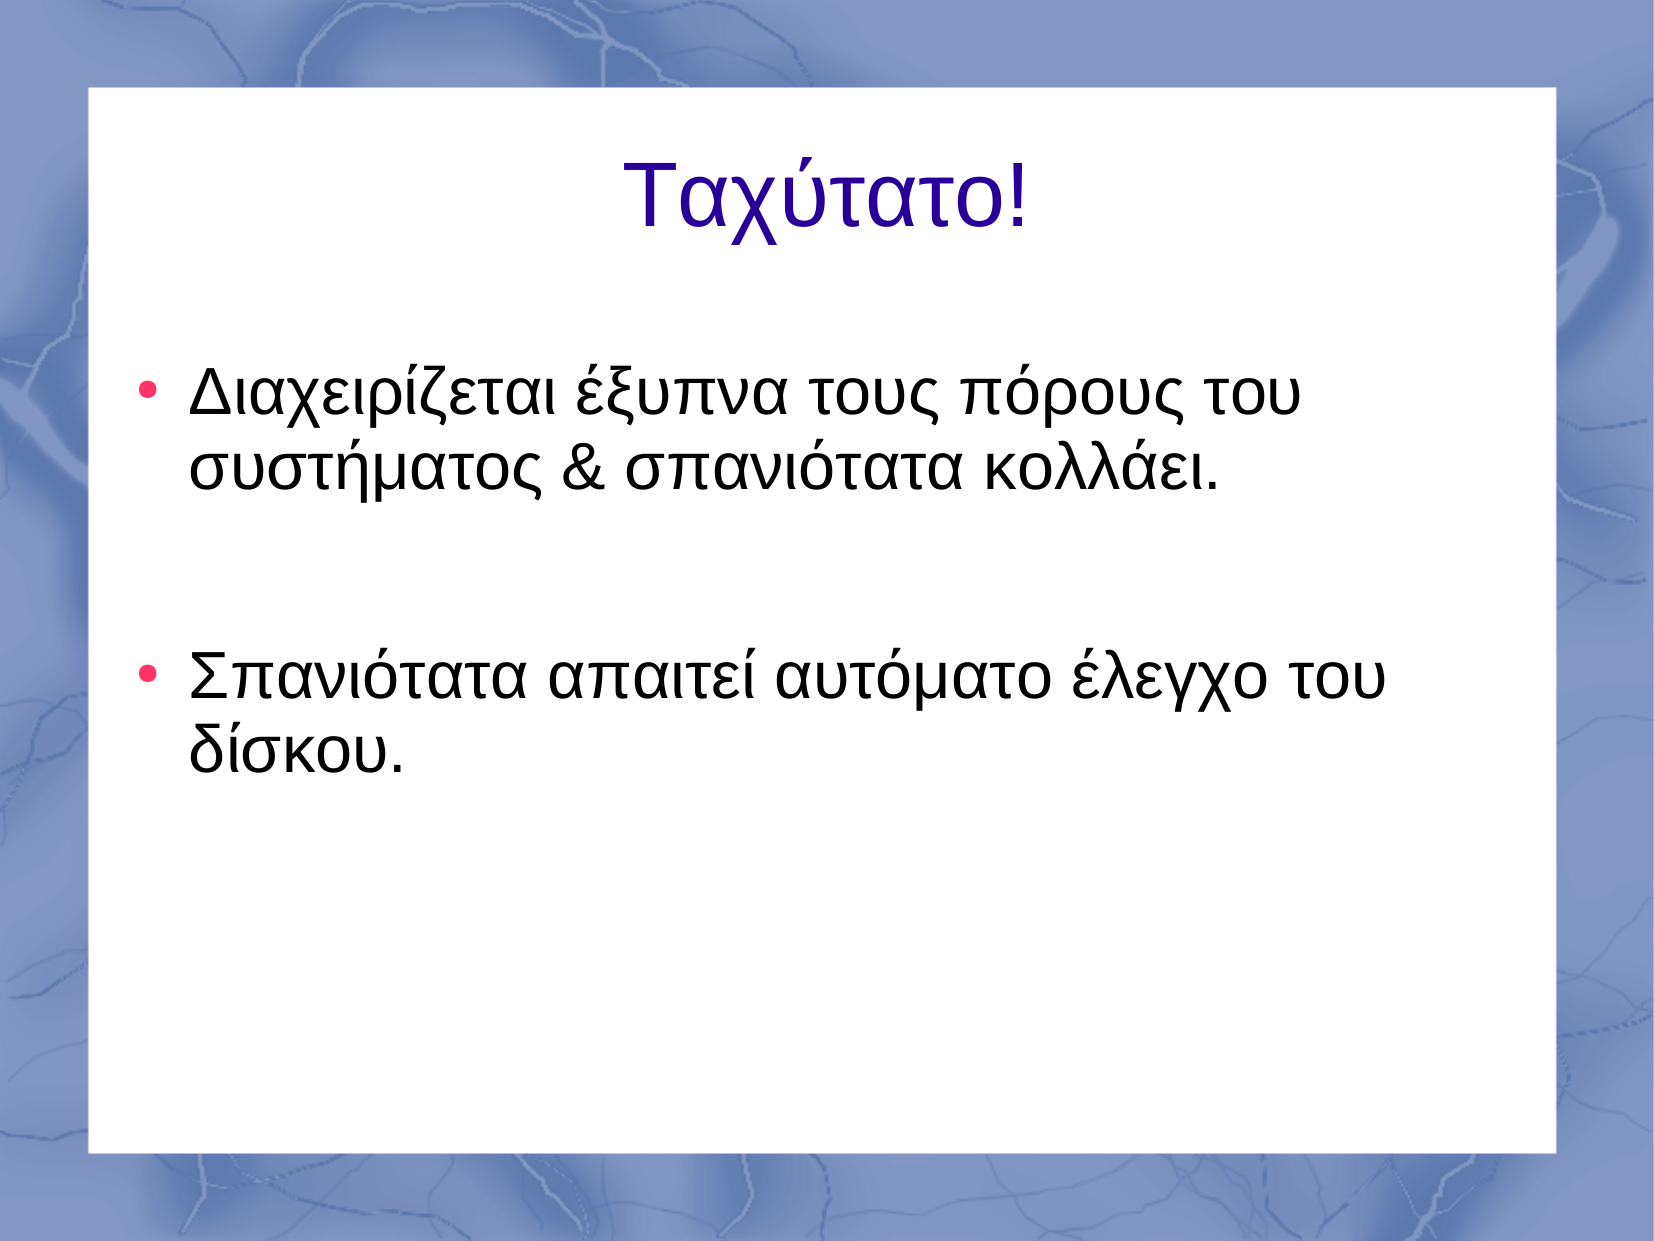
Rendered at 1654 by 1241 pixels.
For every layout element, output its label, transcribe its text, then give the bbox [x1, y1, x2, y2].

picture [0, 0, 1654, 1241]
title Ταχύτατο! [118, 98, 1536, 291]
list Διαχειρίζεται έξυπνα τους πόρους του συστήματος & σπανιότατα κολλάει. Σπανιότατα απαιτεί αυτόματο έλεγχο του δίσκου. [118, 354, 1477, 1159]
